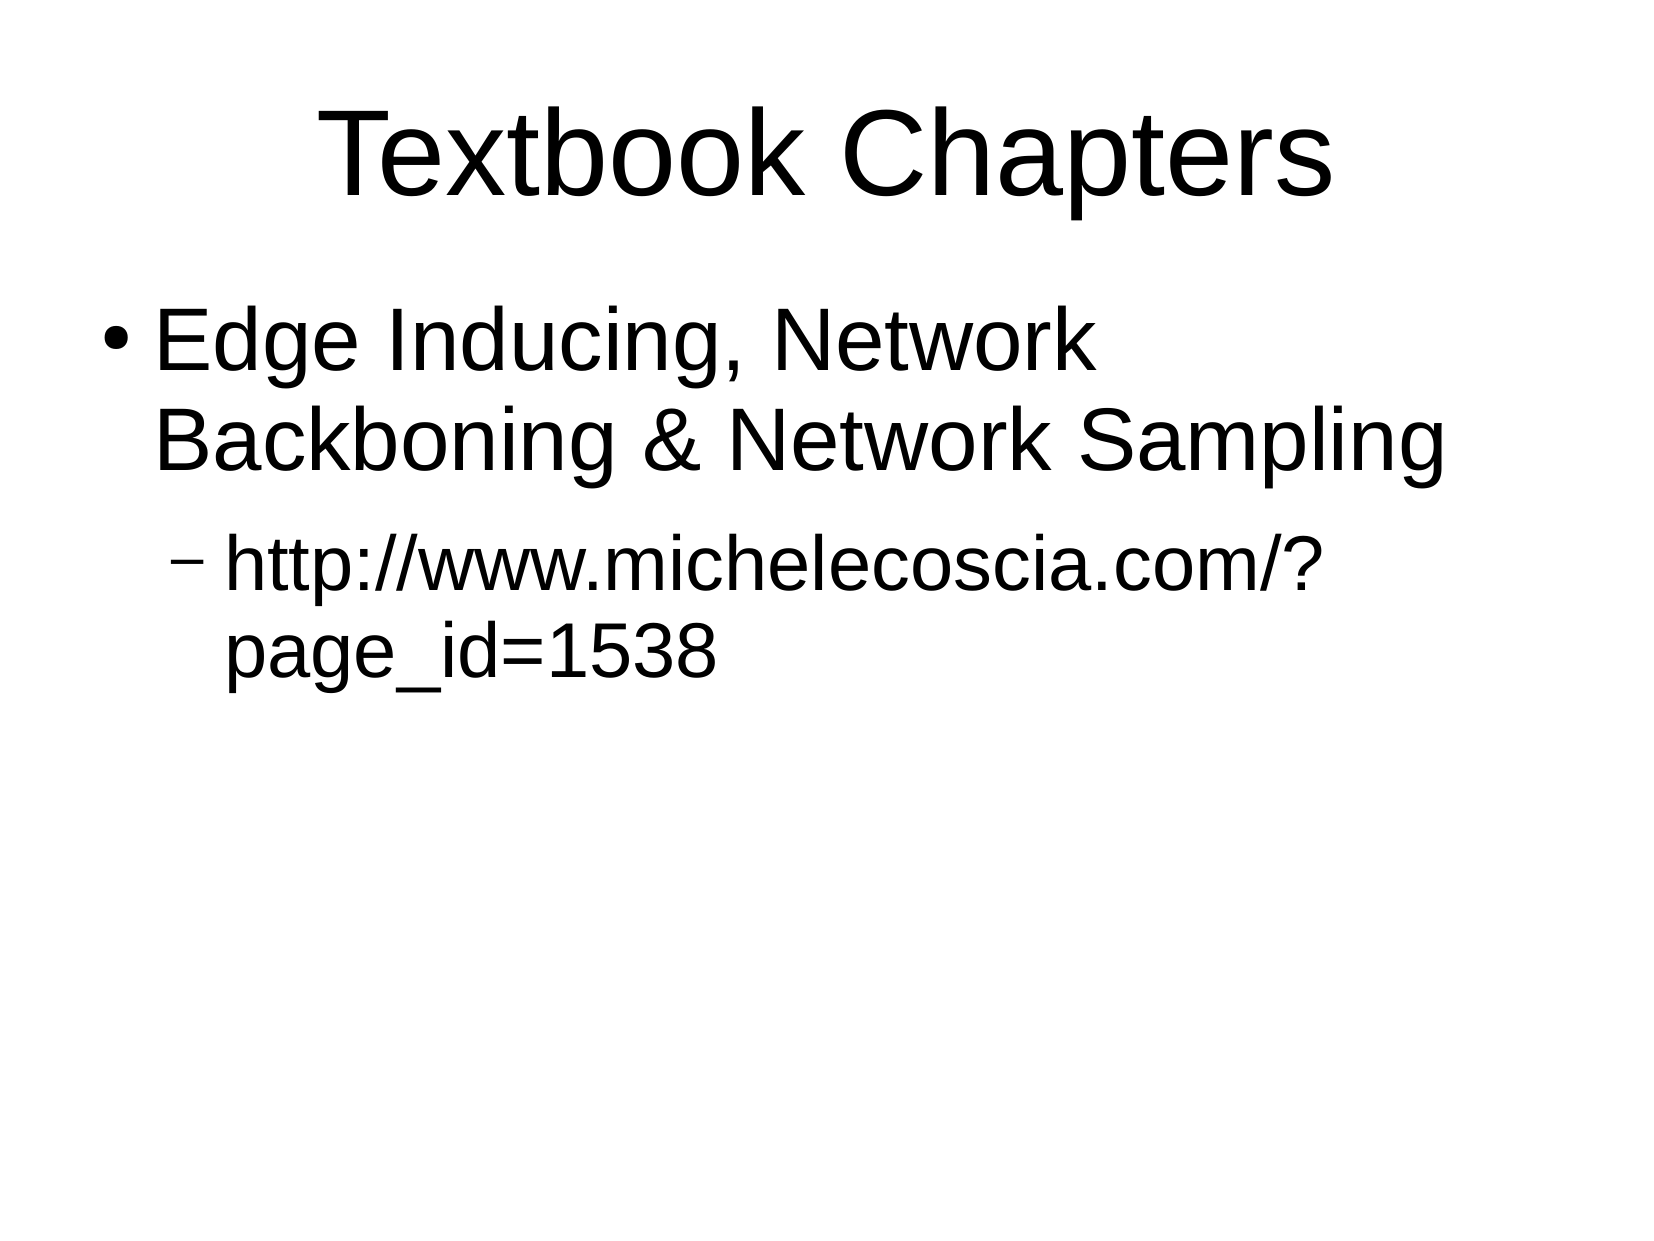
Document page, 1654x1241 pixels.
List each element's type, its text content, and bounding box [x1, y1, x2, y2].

list Edge Inducing, Network Backboning & Network Sampling http://www.michelecoscia.com/?page_id=1538 [82, 290, 1571, 1010]
title Textbook Chapters [82, 49, 1571, 257]
